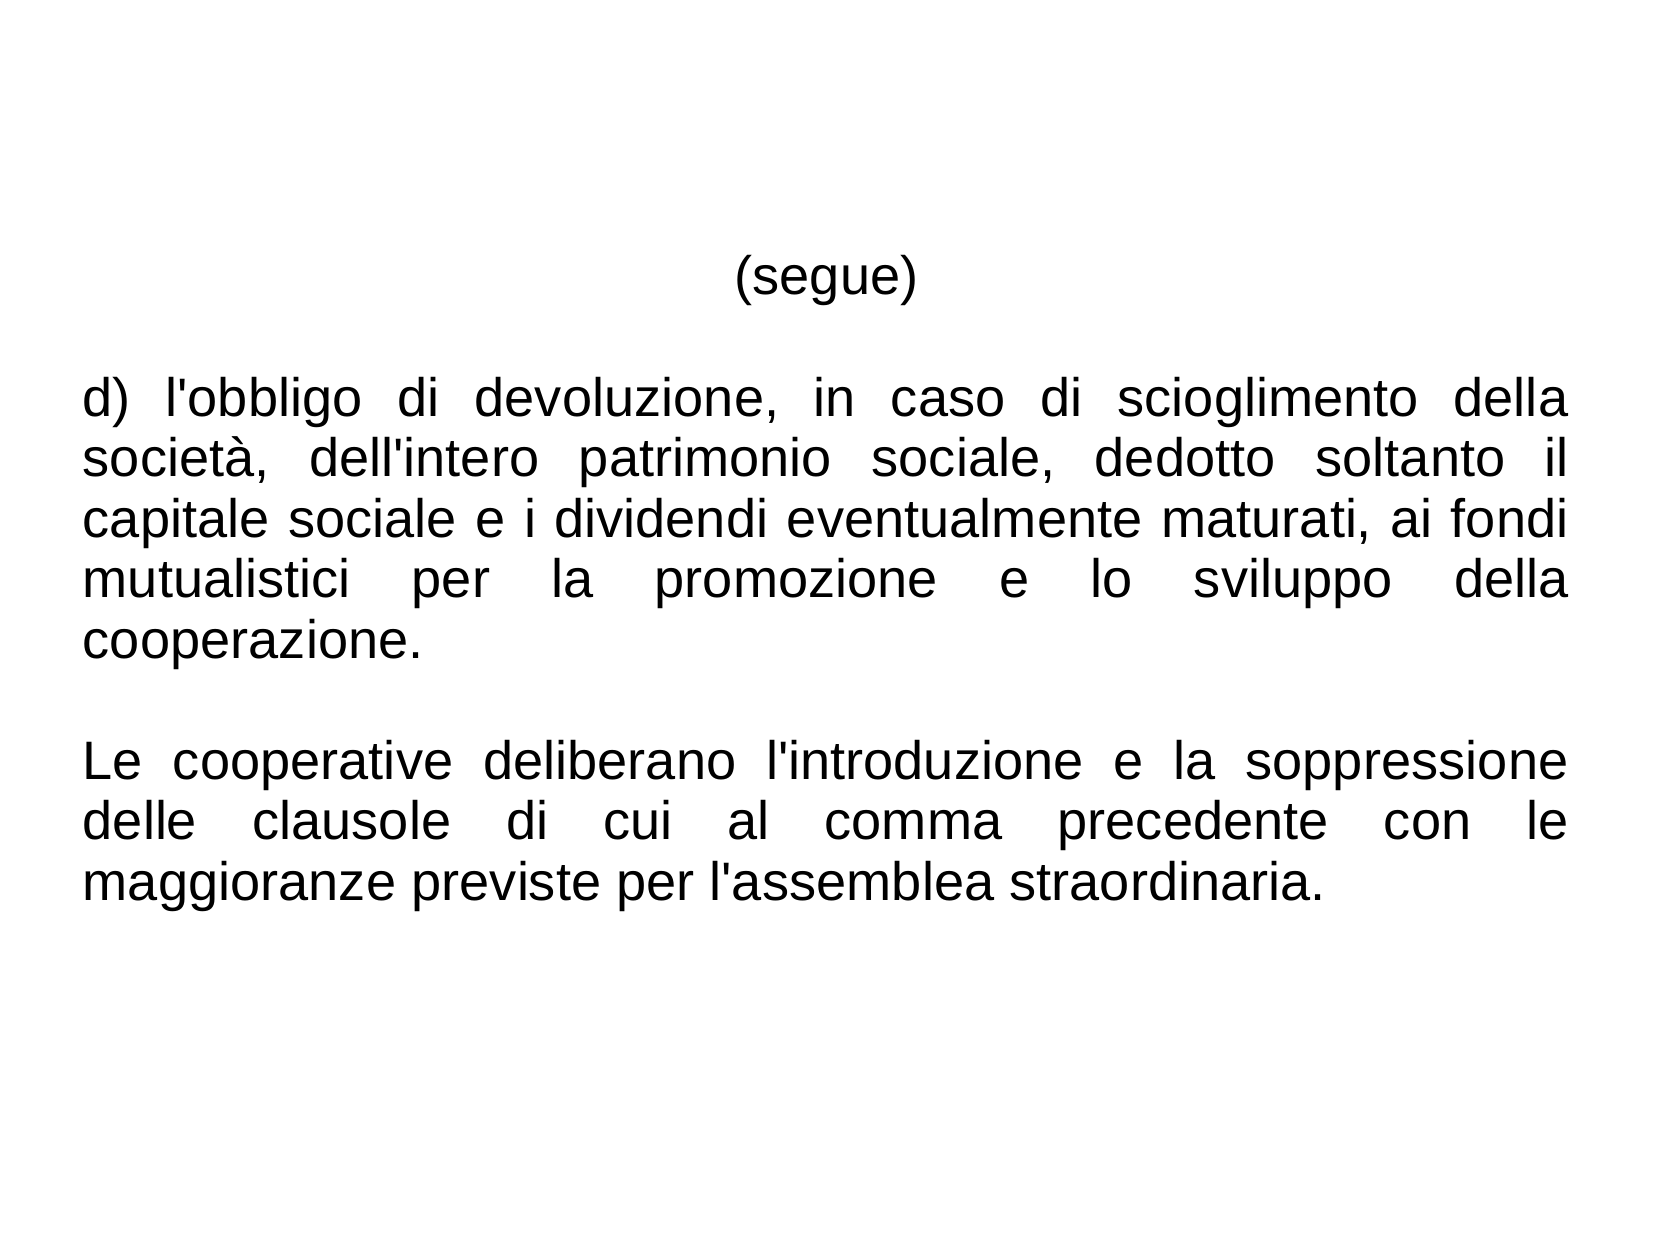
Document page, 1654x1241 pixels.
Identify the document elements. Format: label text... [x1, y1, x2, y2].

subtitle (segue) d) l'obbligo di devoluzione, in caso di scioglimento della società, dell'intero patrimonio sociale, dedotto soltanto il capitale sociale e i dividendi eventualmente maturati, ai fondi mutualistici per la promozione e lo sviluppo della cooperazione. Le cooperative deliberano l'introduzione e la soppressione delle clausole di cui al comma precedente con le maggioranze previste per l'assemblea straordinaria. [82, 56, 1571, 1102]
